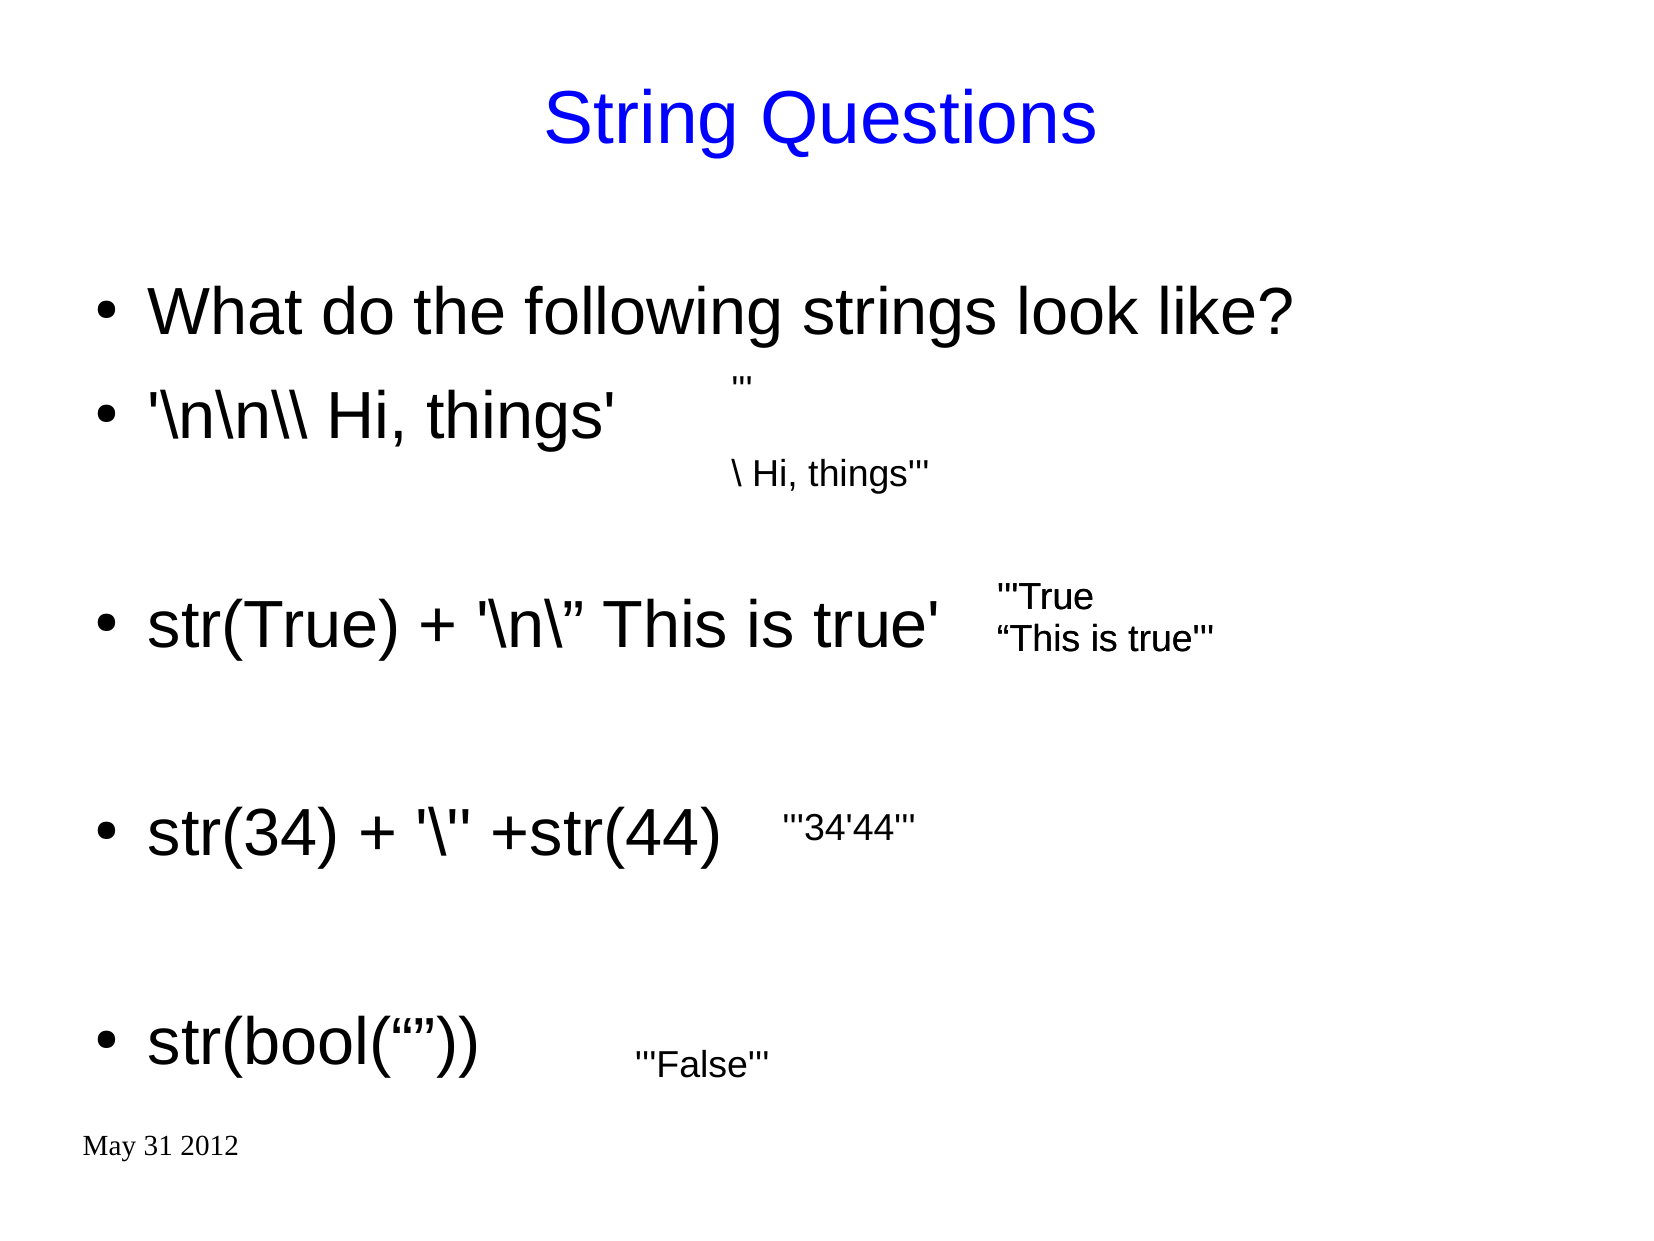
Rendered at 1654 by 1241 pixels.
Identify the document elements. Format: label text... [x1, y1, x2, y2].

text_box '''False''' [620, 1035, 785, 1093]
text_box '''34'44''' [767, 799, 931, 857]
text_box '''True “This is true''' [982, 567, 1230, 667]
text_box ''' \ Hi, things''' [716, 361, 945, 502]
list What do the following strings look like? '\n\n\\ Hi, things' str(True) + '\n\” This is true' str(34) + '\'' +str(44) str(bool(“”)) [76, 274, 1565, 1093]
title String Questions [76, 58, 1565, 178]
